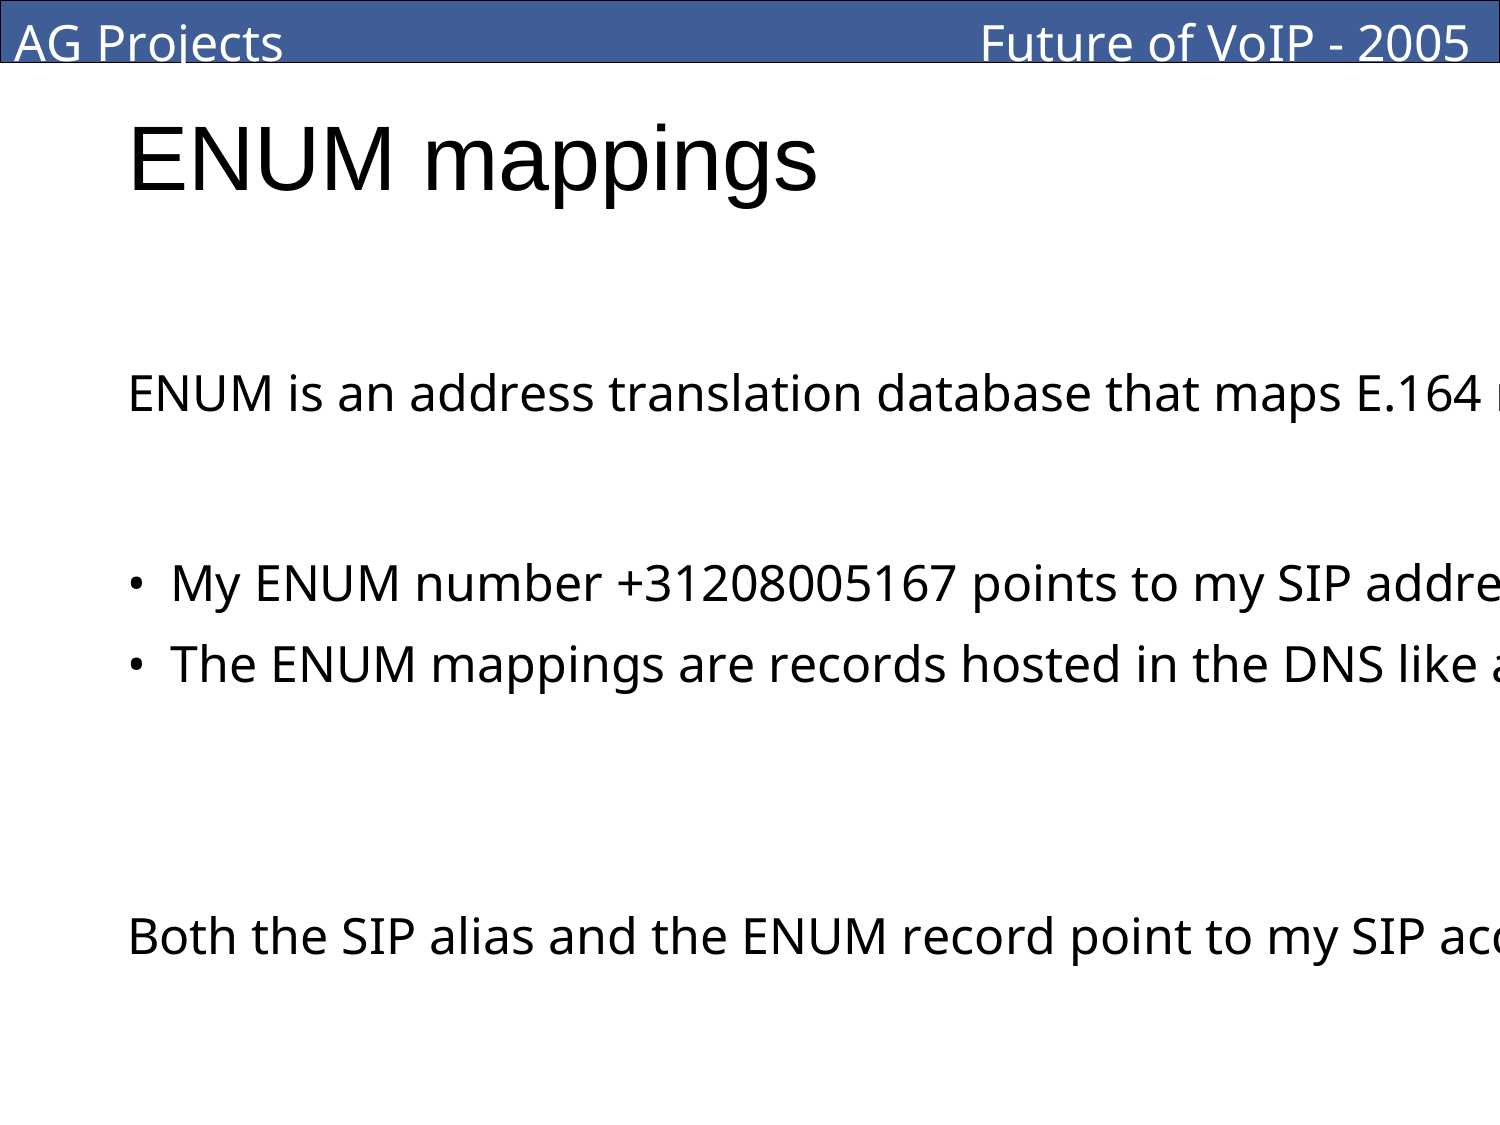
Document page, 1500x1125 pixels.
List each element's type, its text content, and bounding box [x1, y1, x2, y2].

text_box Both the SIP alias and the ENUM record point to my SIP account which I use for telephony, video and IM. [112, 893, 1388, 1035]
text_box ENUM is an address translation database that maps E.164 numbers into IP addressing schemes [112, 349, 1388, 485]
text_box ENUM mappings [112, 99, 1388, 288]
text_box My ENUM number +31208005167 points to my SIP address sip:dan@ag-projects.com The ENUM mappings are records hosted in the DNS like any other DNS records [112, 540, 1388, 837]
